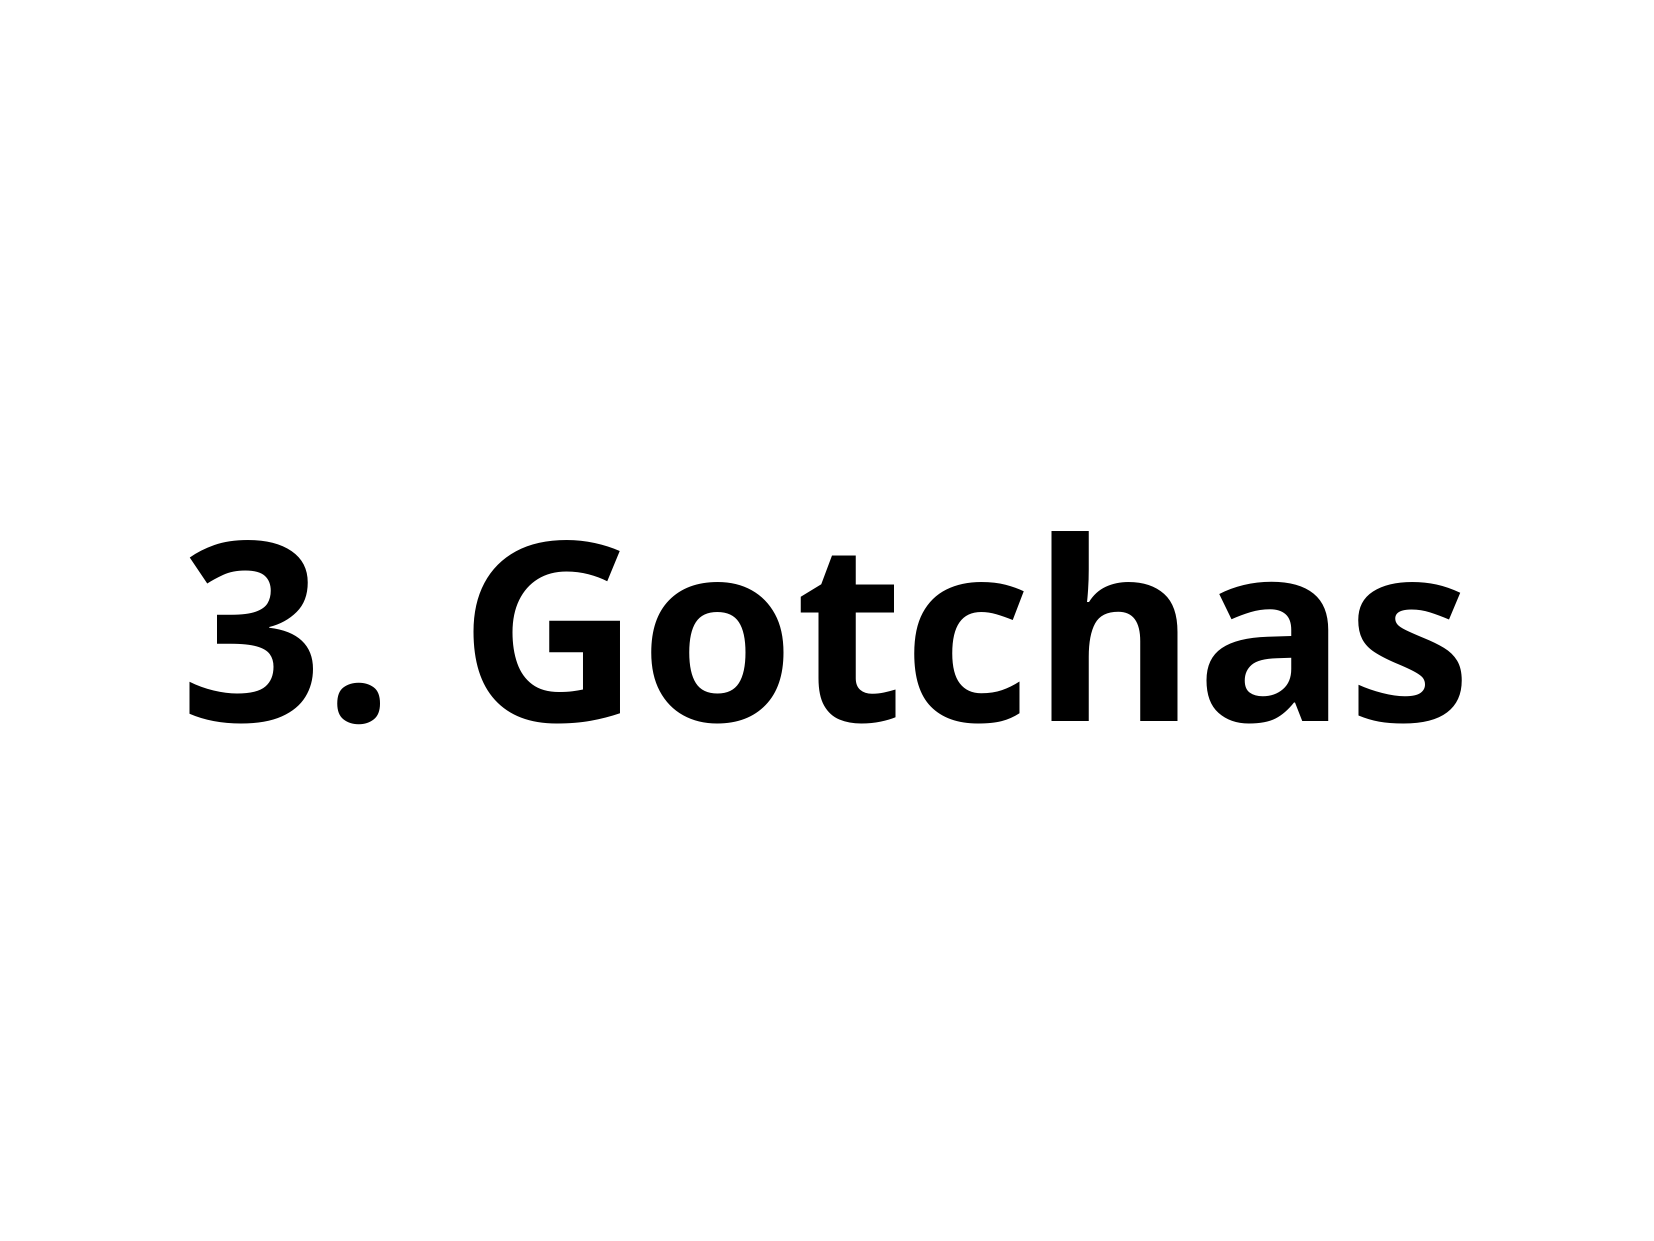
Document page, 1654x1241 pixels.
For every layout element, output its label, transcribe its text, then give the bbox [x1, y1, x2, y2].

title 3. Gotchas [82, 49, 1571, 1201]
